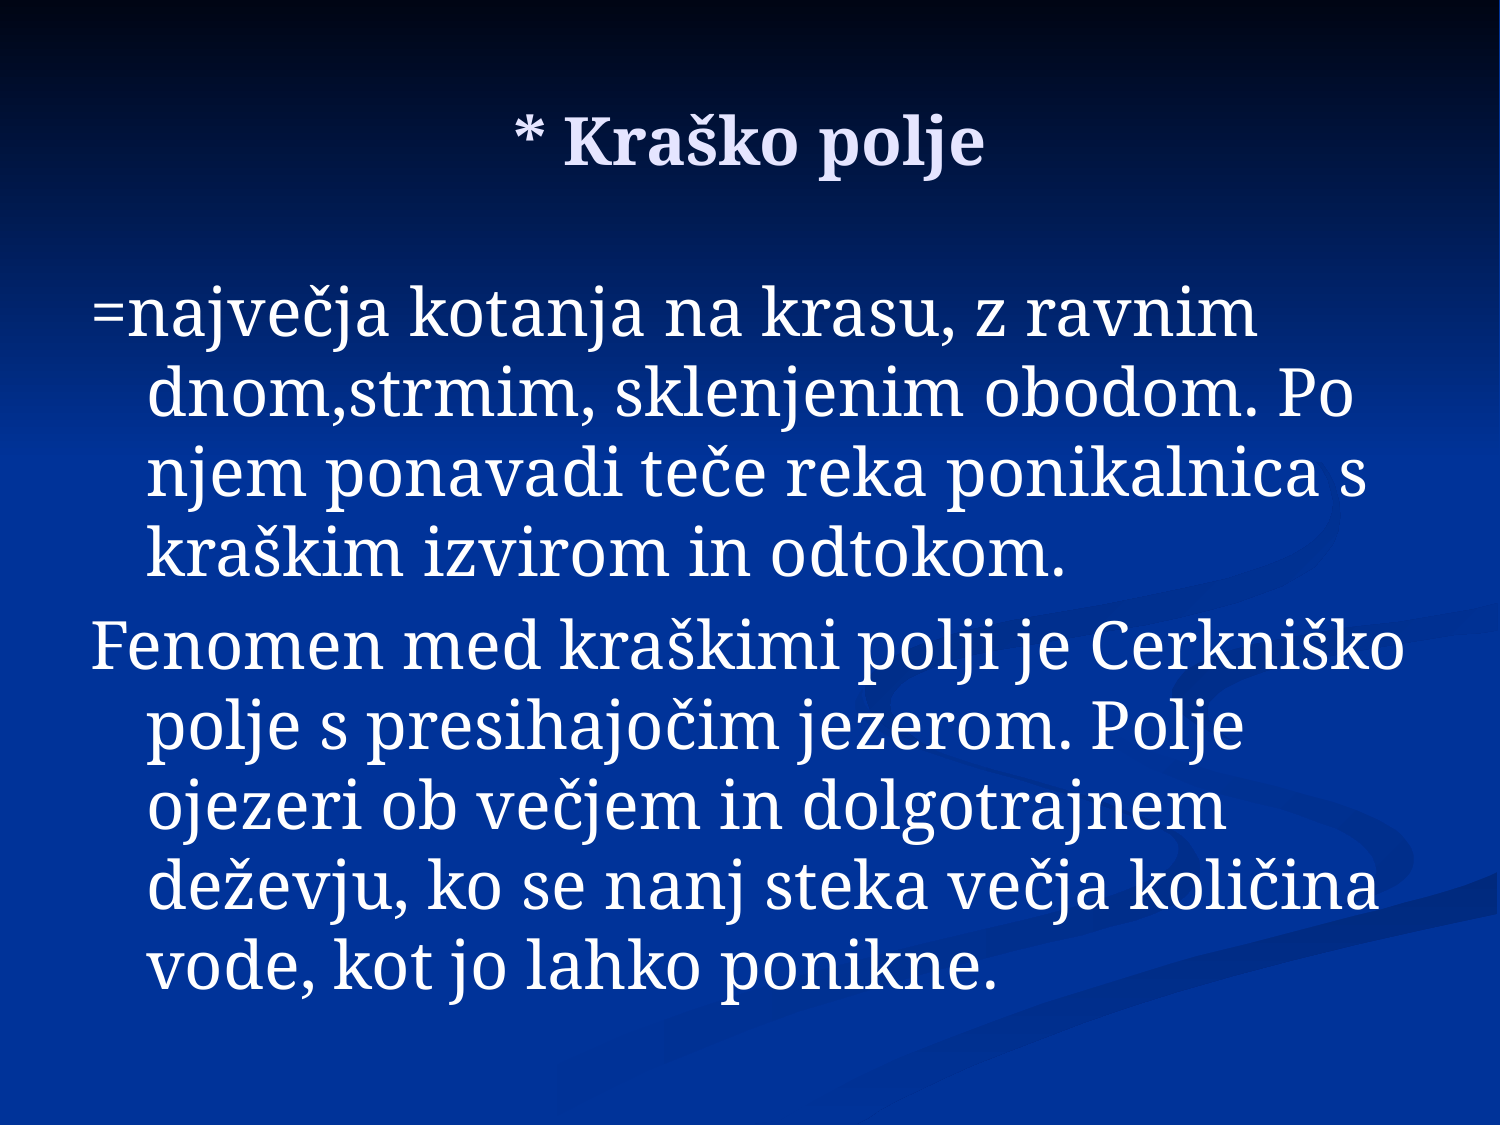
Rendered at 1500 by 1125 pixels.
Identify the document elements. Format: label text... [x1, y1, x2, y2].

title * Kraško polje [75, 45, 1425, 233]
list =največja kotanja na krasu, z ravnim dnom,strmim, sklenjenim obodom. Po njem ponavadi teče reka ponikalnica s kraškim izvirom in odtokom. Fenomen med kraškimi polji je Cerkniško polje s presihajočim jezerom. Polje ojezeri ob večjem in dolgotrajnem deževju, ko se nanj steka večja količina vode, kot jo lahko ponikne. [75, 262, 1425, 1005]
